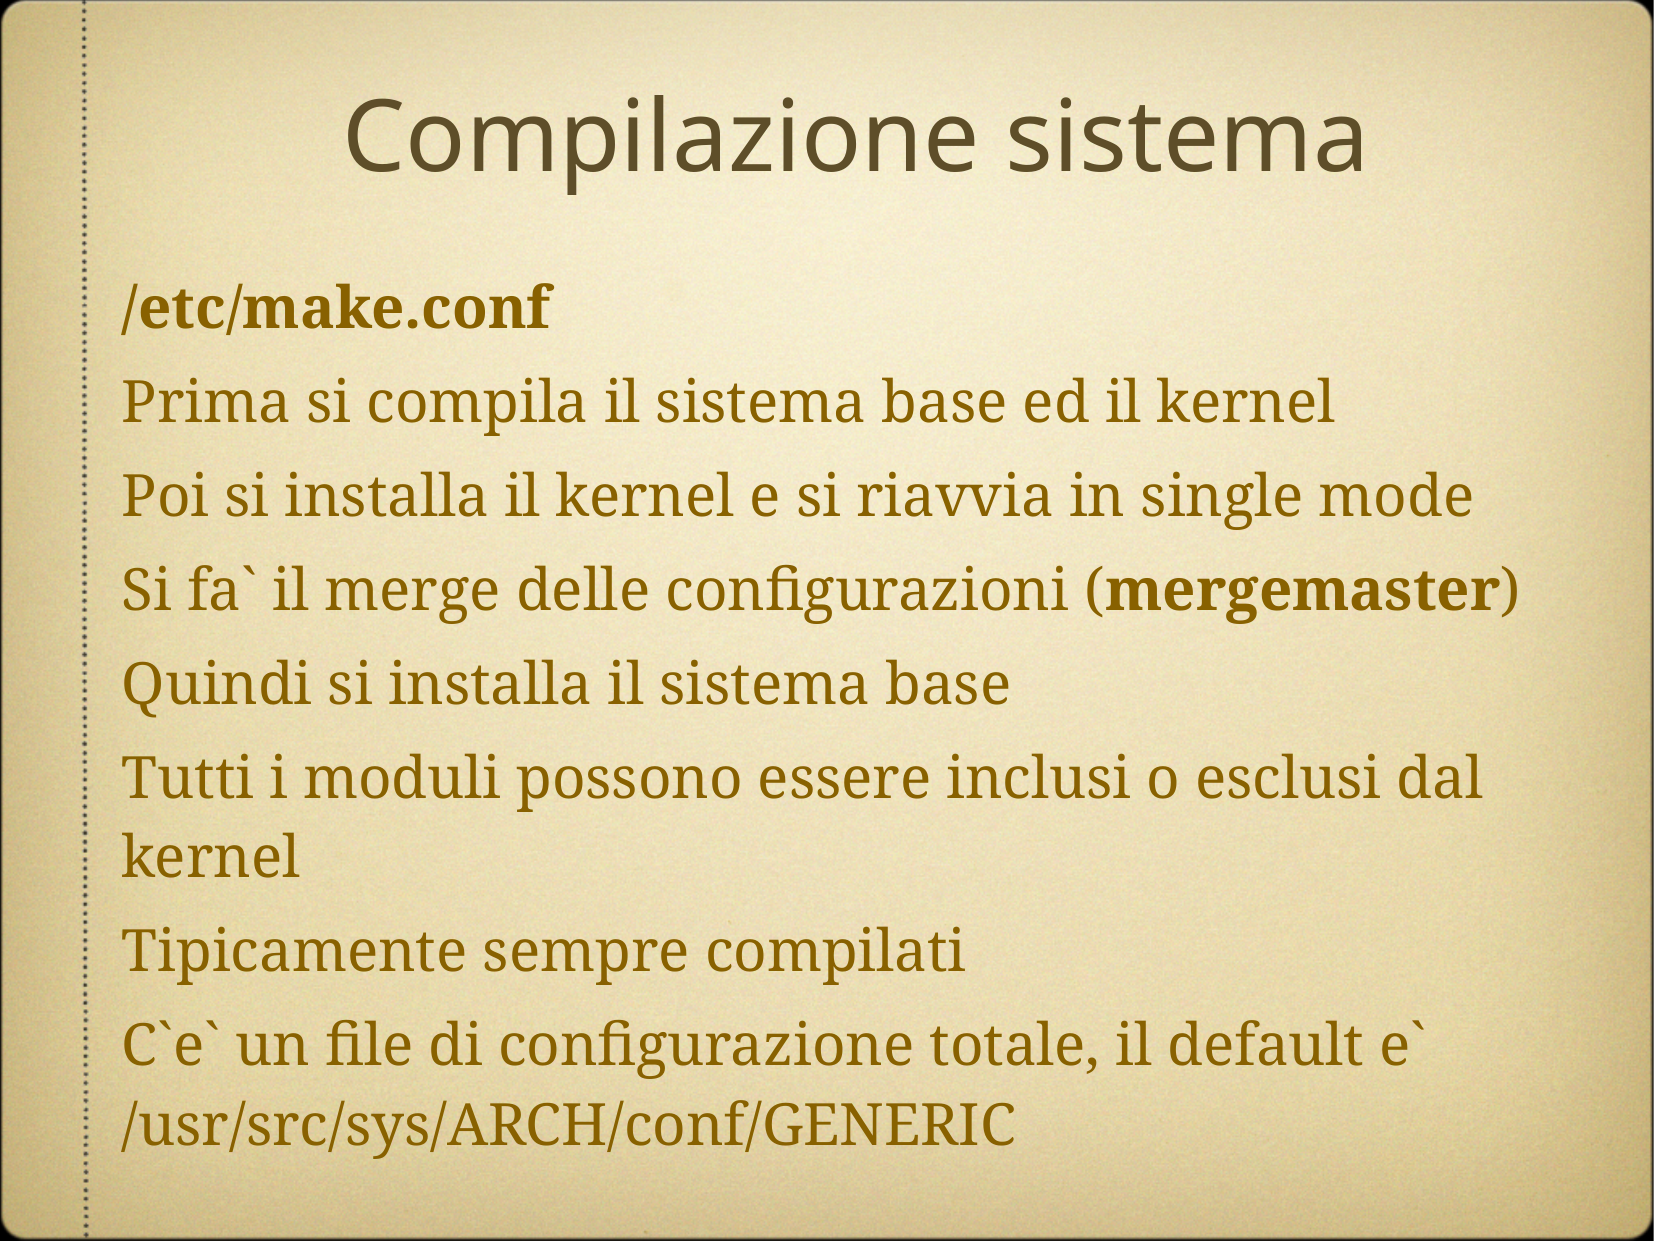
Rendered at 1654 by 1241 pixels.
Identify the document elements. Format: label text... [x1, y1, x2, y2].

picture [0, 0, 1654, 1241]
list /etc/make.conf Prima si compila il sistema base ed il kernel Poi si installa il kernel e si riavvia in single mode Si fa` il merge delle configurazioni (mergemaster) Quindi si installa il sistema base Tutti i moduli possono essere inclusi o esclusi dal kernel Tipicamente sempre compilati C`e` un file di configurazione totale, il default e` /usr/src/sys/ARCH/conf/GENERIC [121, 266, 1612, 1197]
title Compilazione sistema [118, 0, 1595, 265]
